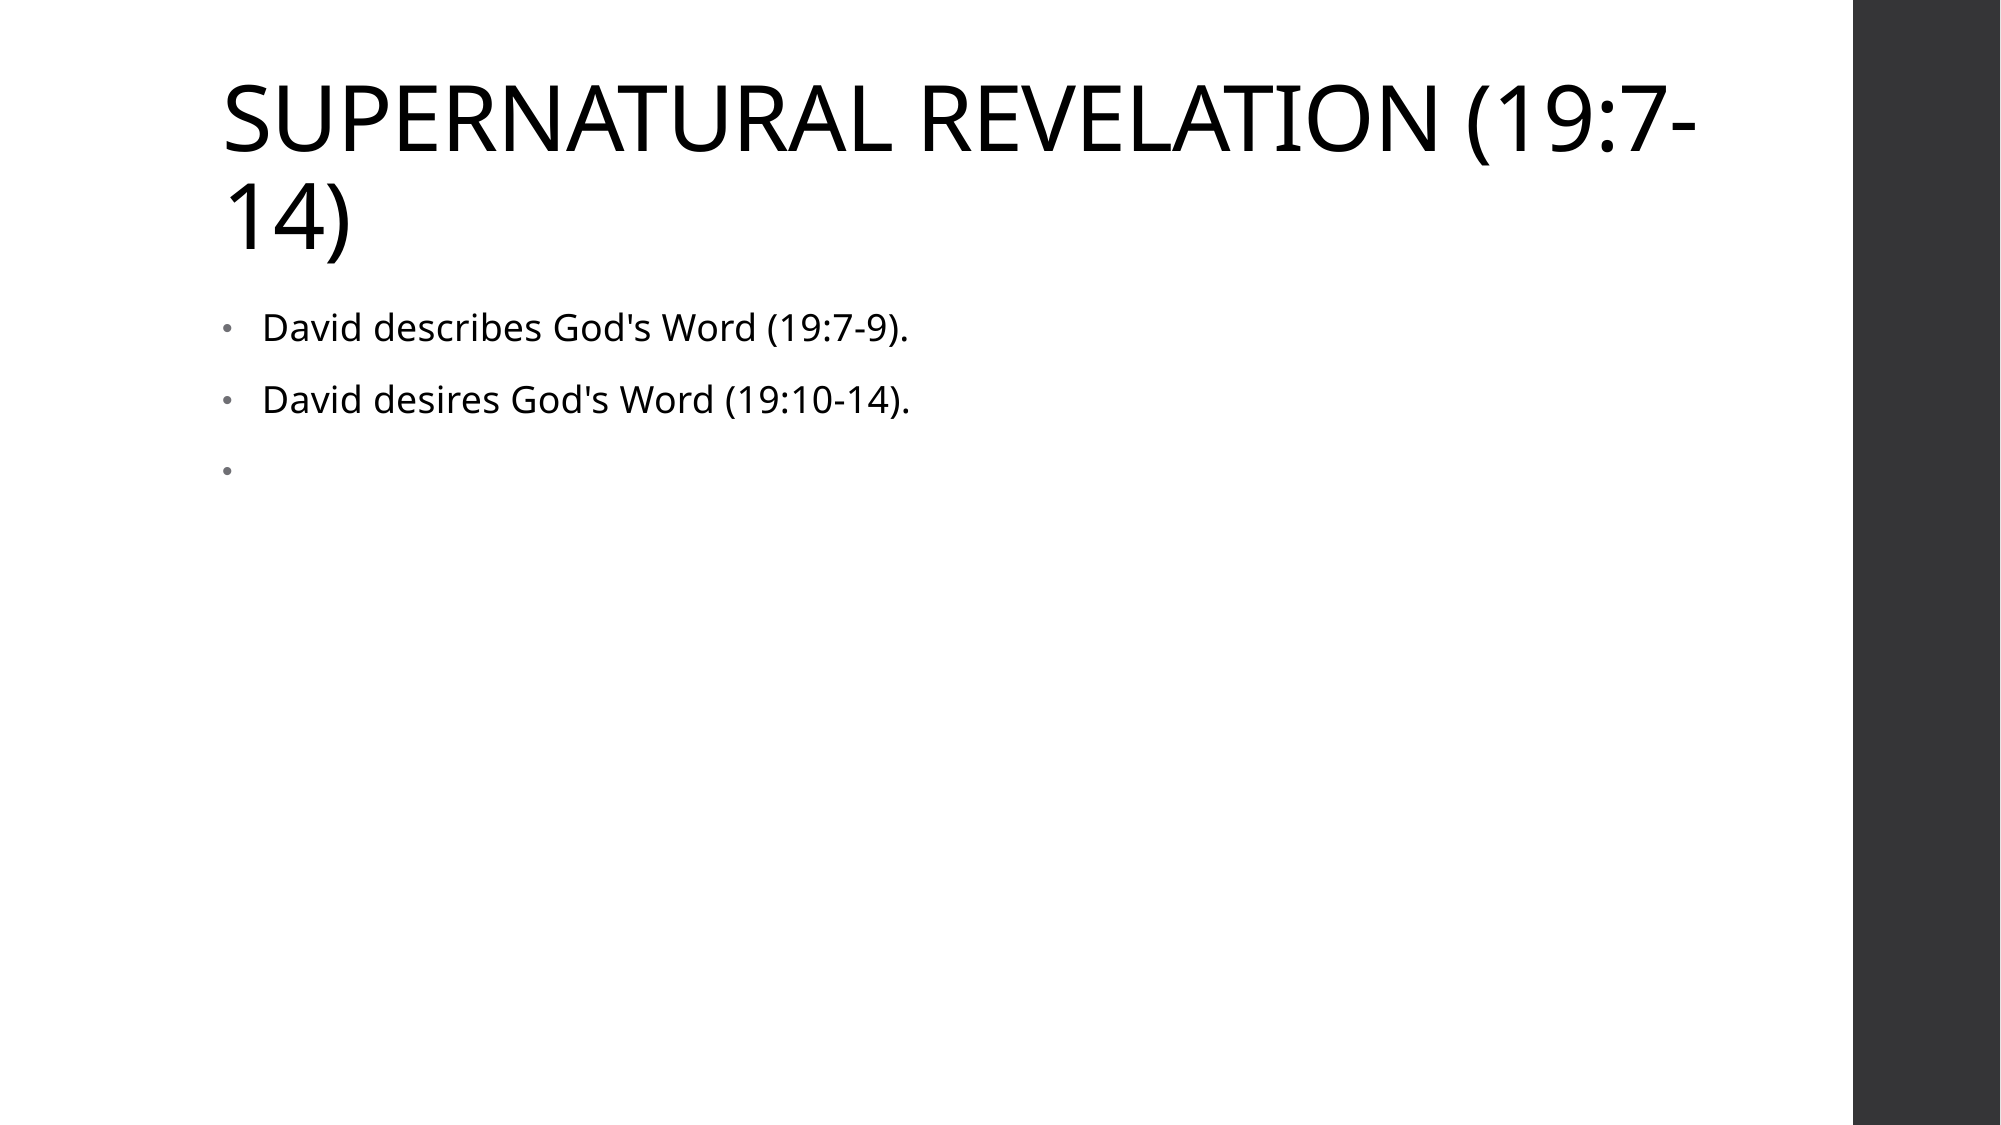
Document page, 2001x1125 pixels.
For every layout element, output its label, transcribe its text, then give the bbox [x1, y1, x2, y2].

title SUPERNATURAL REVELATION (19:7-14) [206, 60, 1797, 278]
list David describes God's Word (19:7-9). David desires God's Word (19:10-14). [206, 299, 1617, 1014]
